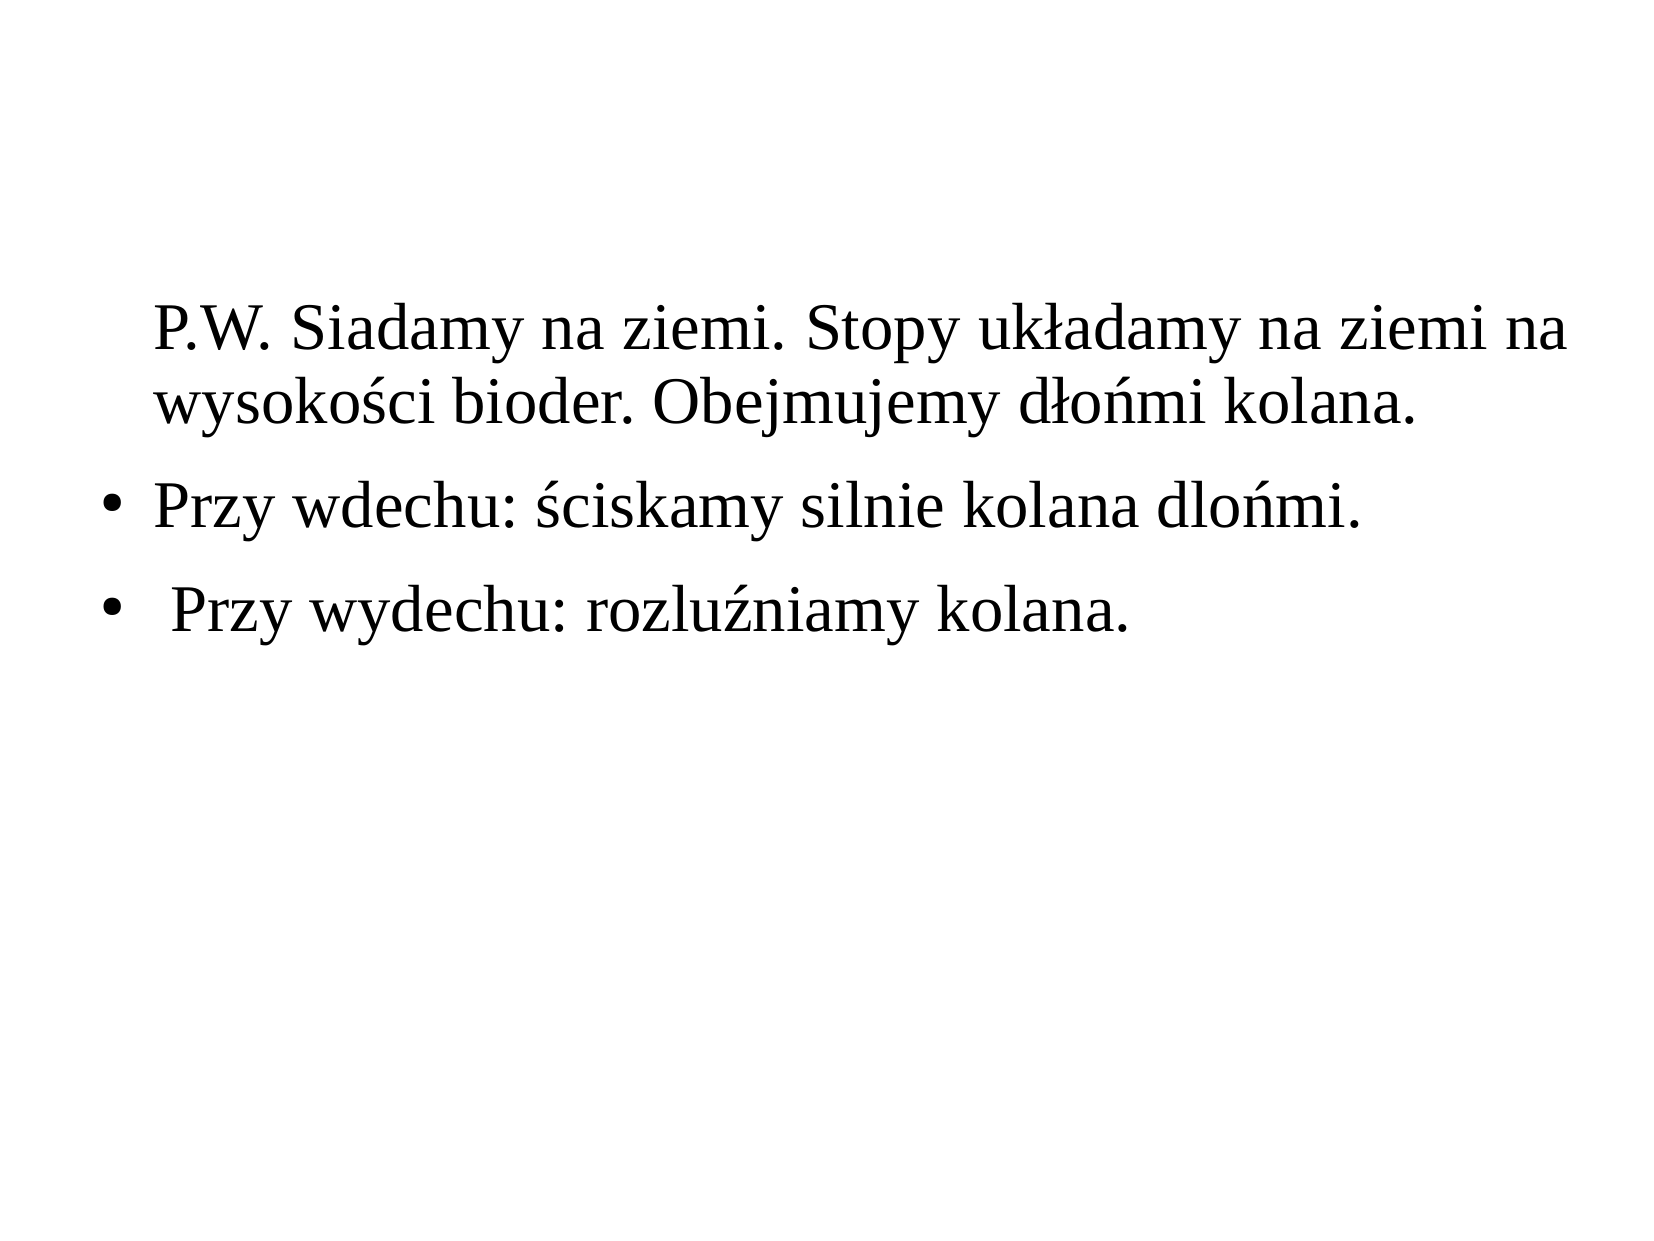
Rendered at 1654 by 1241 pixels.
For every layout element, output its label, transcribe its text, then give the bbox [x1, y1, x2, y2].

list P.W. Siadamy na ziemi. Stopy układamy na ziemi na wysokości bioder. Obejmujemy dłońmi kolana. Przy wdechu: ściskamy silnie kolana dlońmi. Przy wydechu: rozluźniamy kolana. [82, 290, 1571, 1109]
